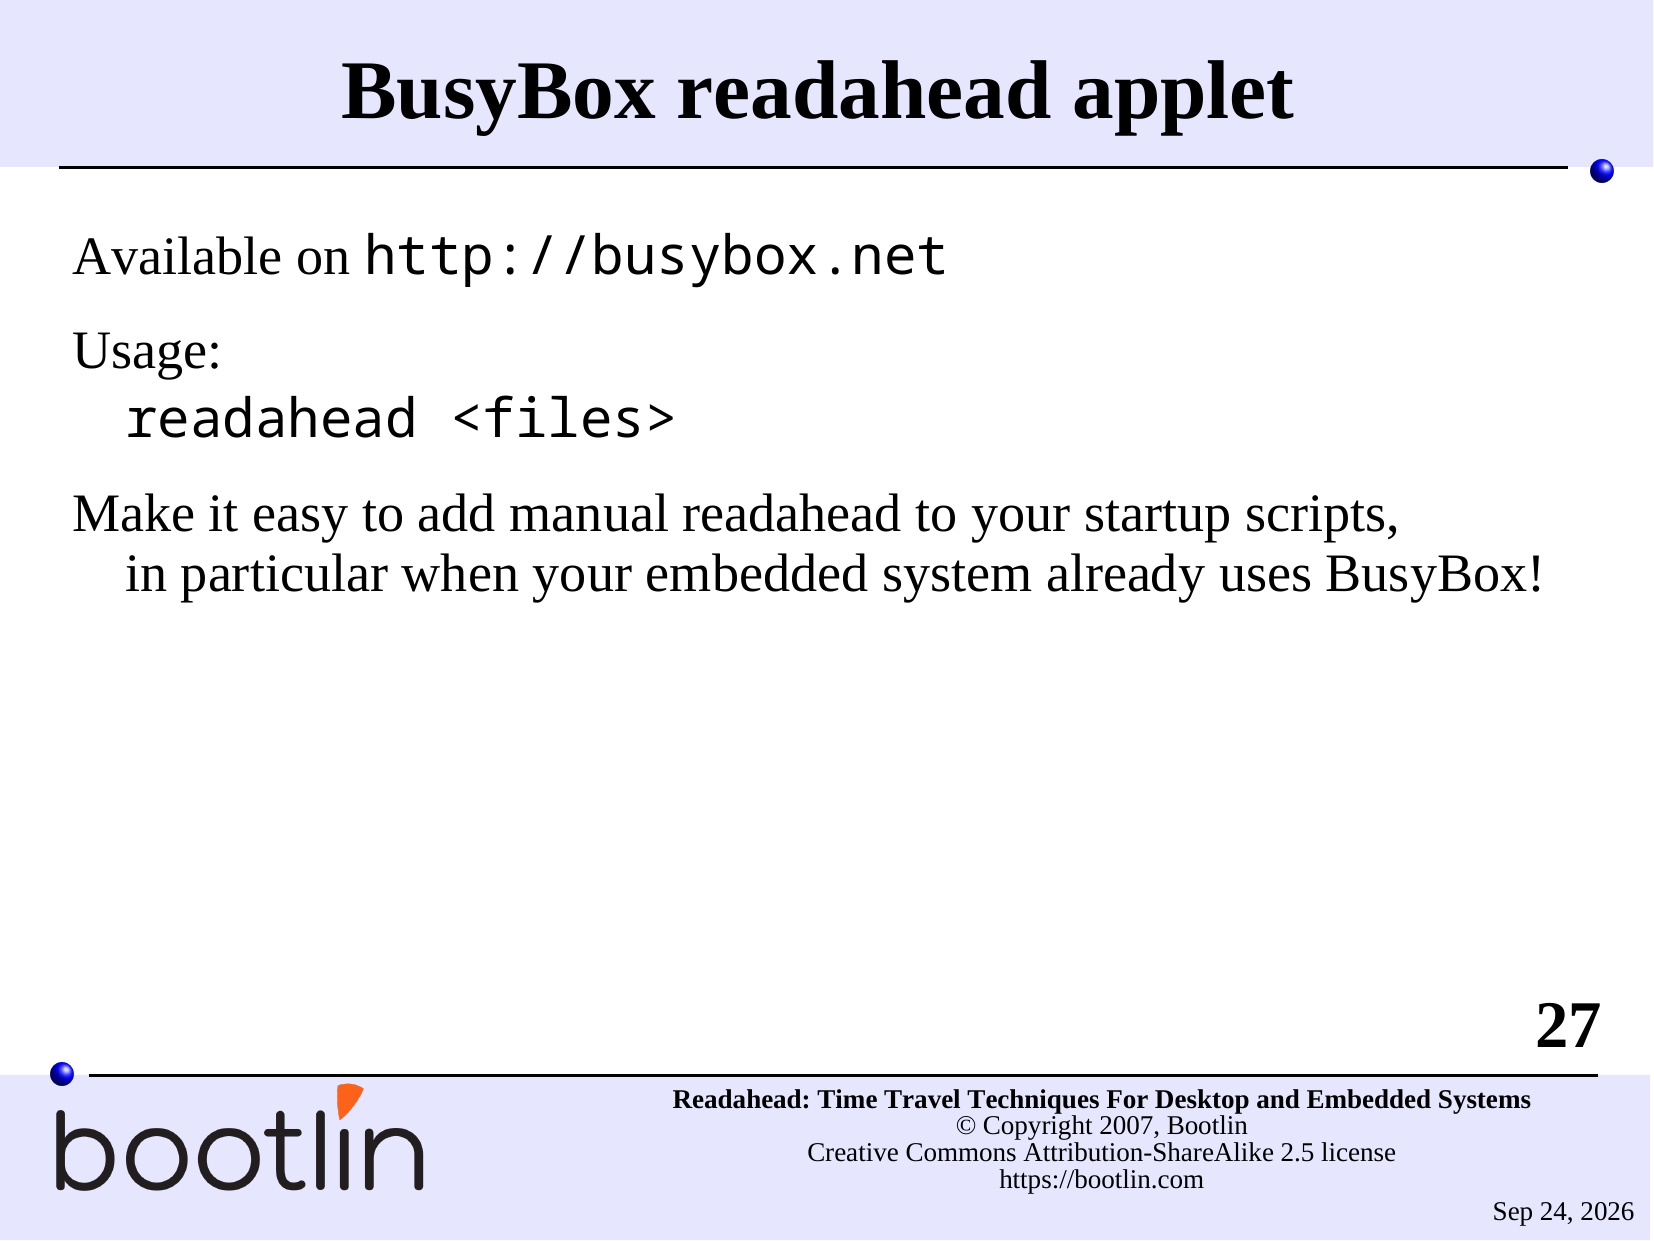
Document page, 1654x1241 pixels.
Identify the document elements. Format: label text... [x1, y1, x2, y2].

picture [17, 1060, 462, 1230]
list Available on http://busybox.net Usage: readahead <files> Make it easy to add manual readahead to your startup scripts, in particular when your embedded system already uses BusyBox! [54, 216, 1574, 1066]
title BusyBox readahead applet [33, 29, 1604, 153]
